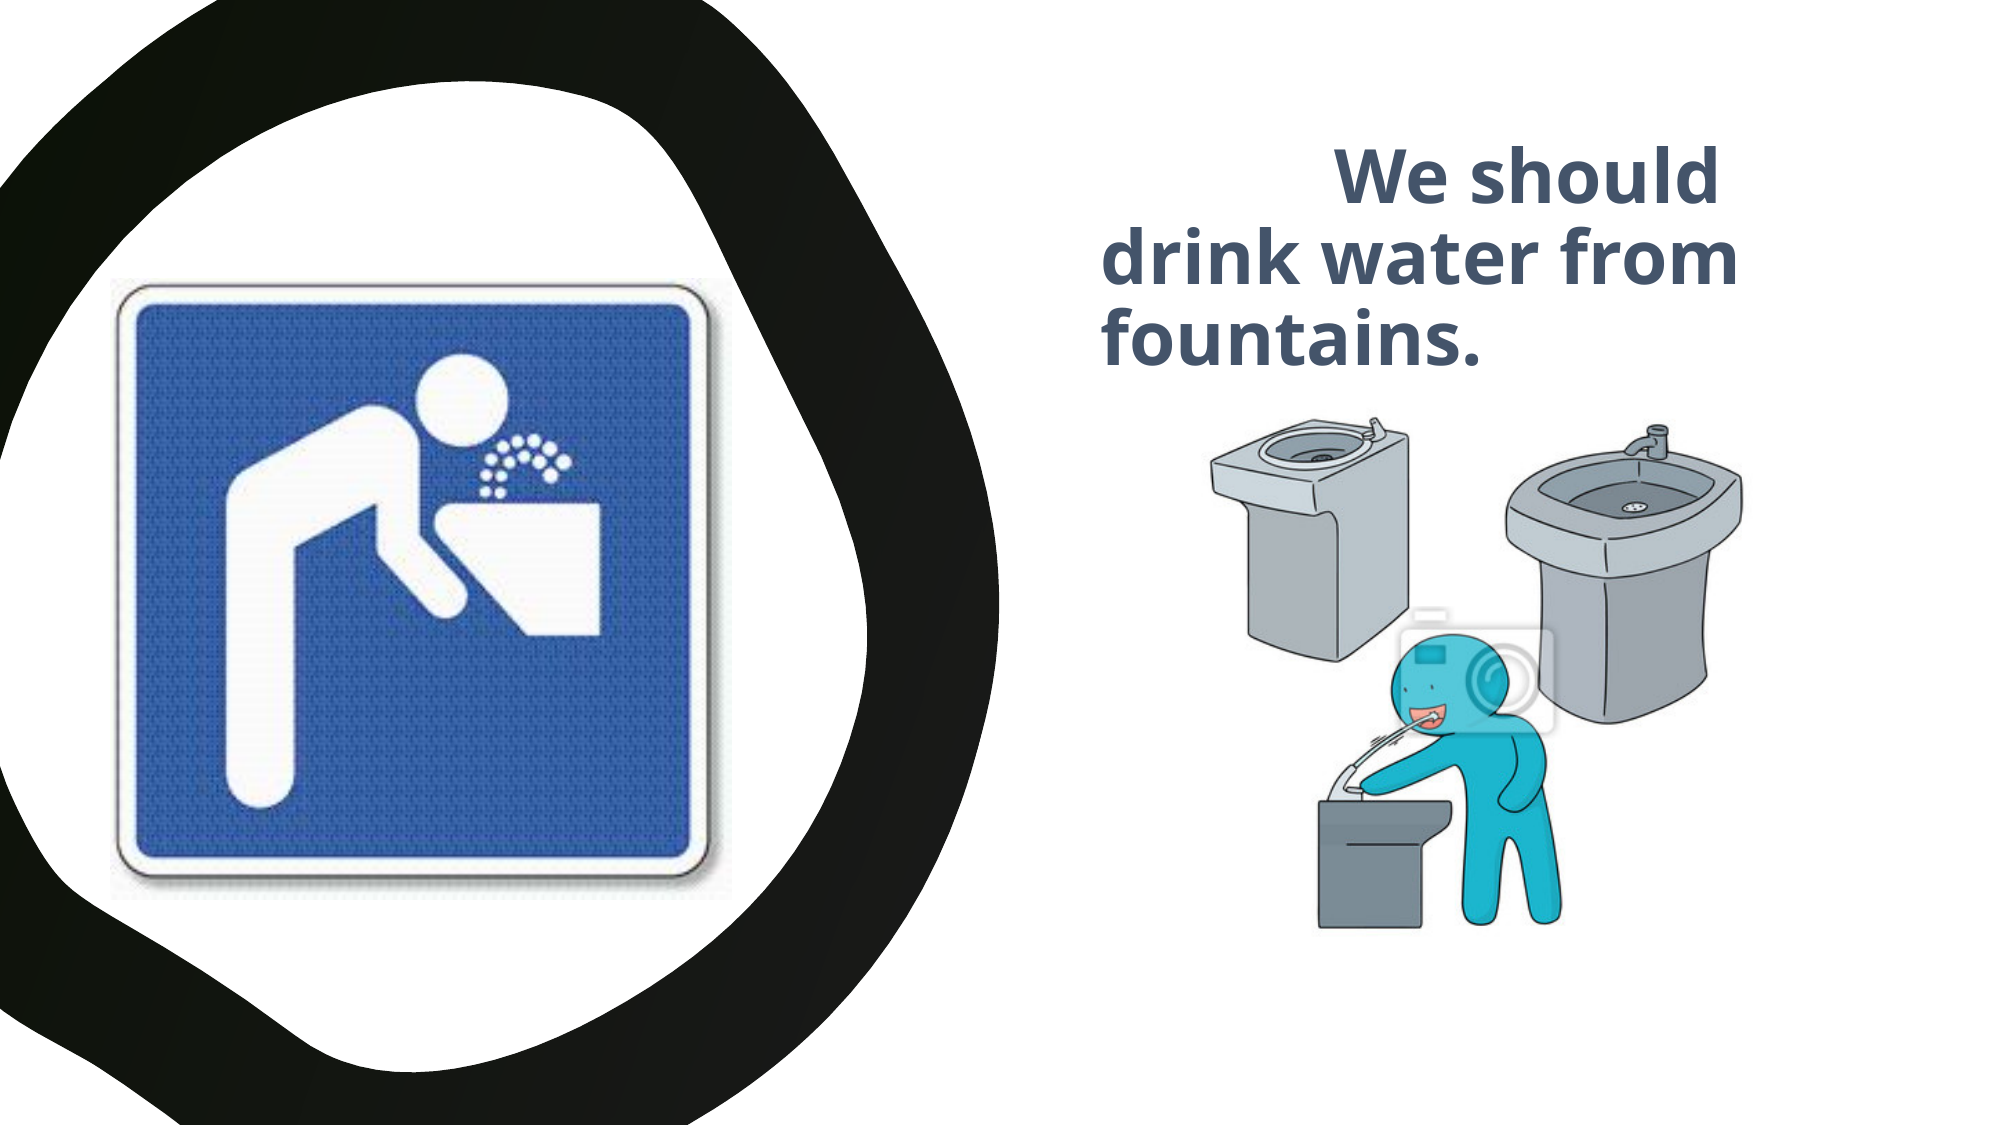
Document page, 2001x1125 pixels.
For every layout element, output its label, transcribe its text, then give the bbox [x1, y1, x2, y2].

title We should drink water from fountains. [1085, 131, 1868, 371]
picture [1201, 397, 1753, 948]
text_box [0, 0, 2000, 1125]
picture [110, 278, 732, 901]
